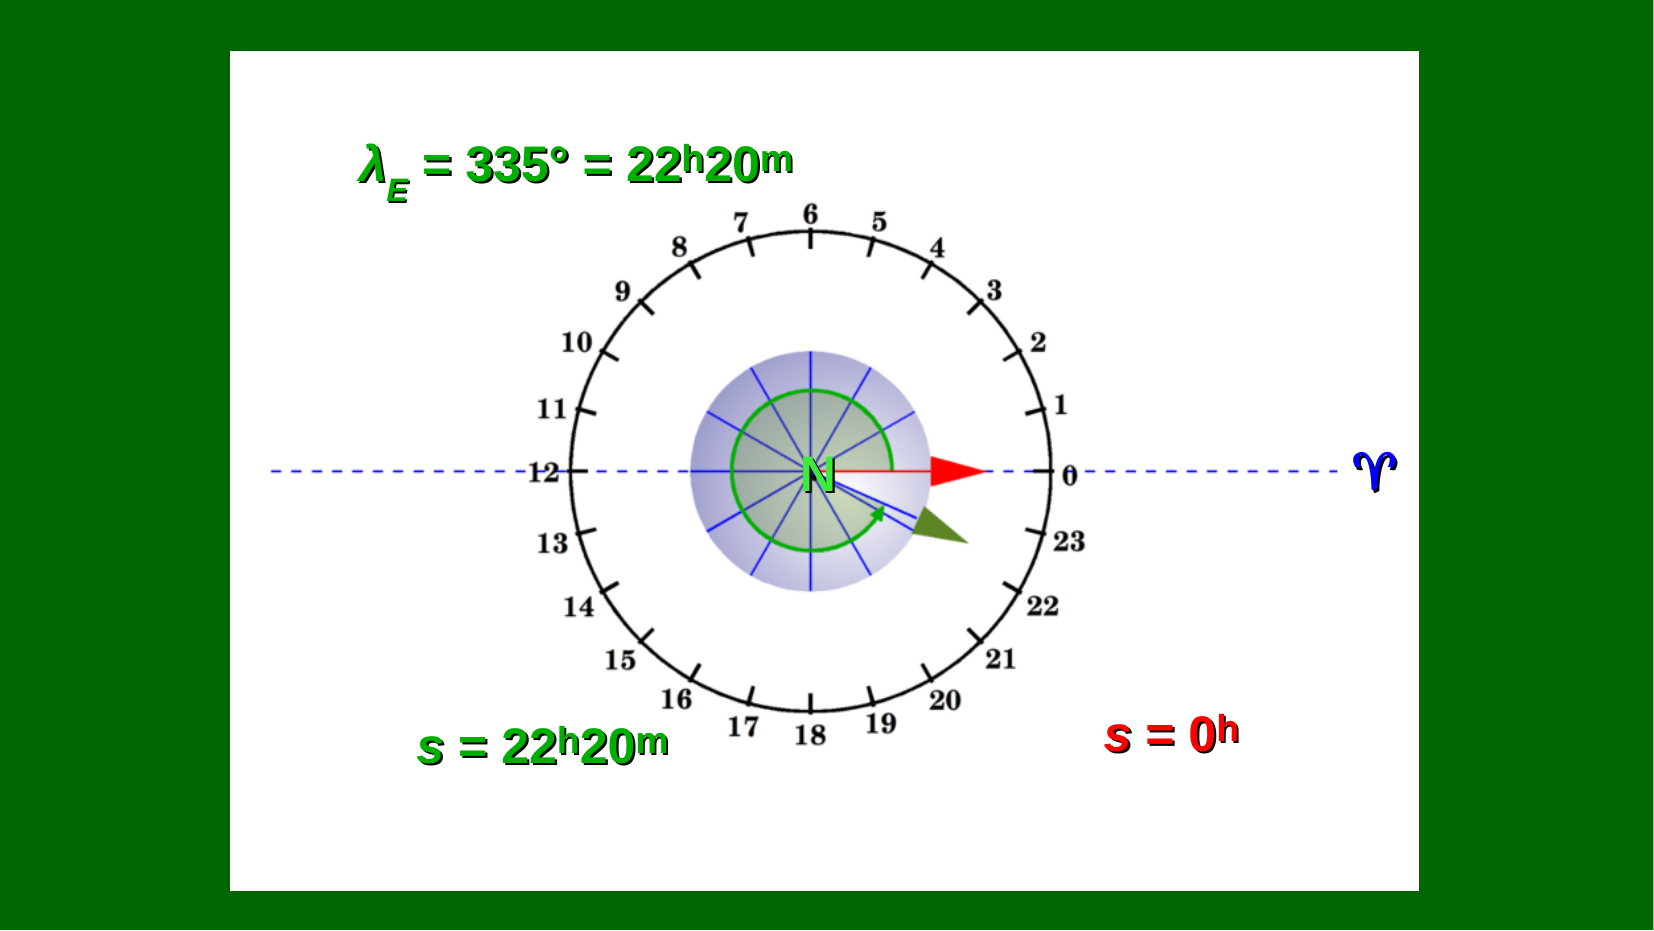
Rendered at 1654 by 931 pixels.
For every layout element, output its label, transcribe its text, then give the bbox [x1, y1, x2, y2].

text_box s = 22h20m [401, 710, 684, 782]
text_box s = 0h [1088, 699, 1255, 770]
picture [230, 51, 1419, 892]
text_box λE = 335° = 22h20m [343, 128, 809, 216]
text_box N [784, 438, 851, 510]
text_box ♈ [1337, 431, 1412, 509]
